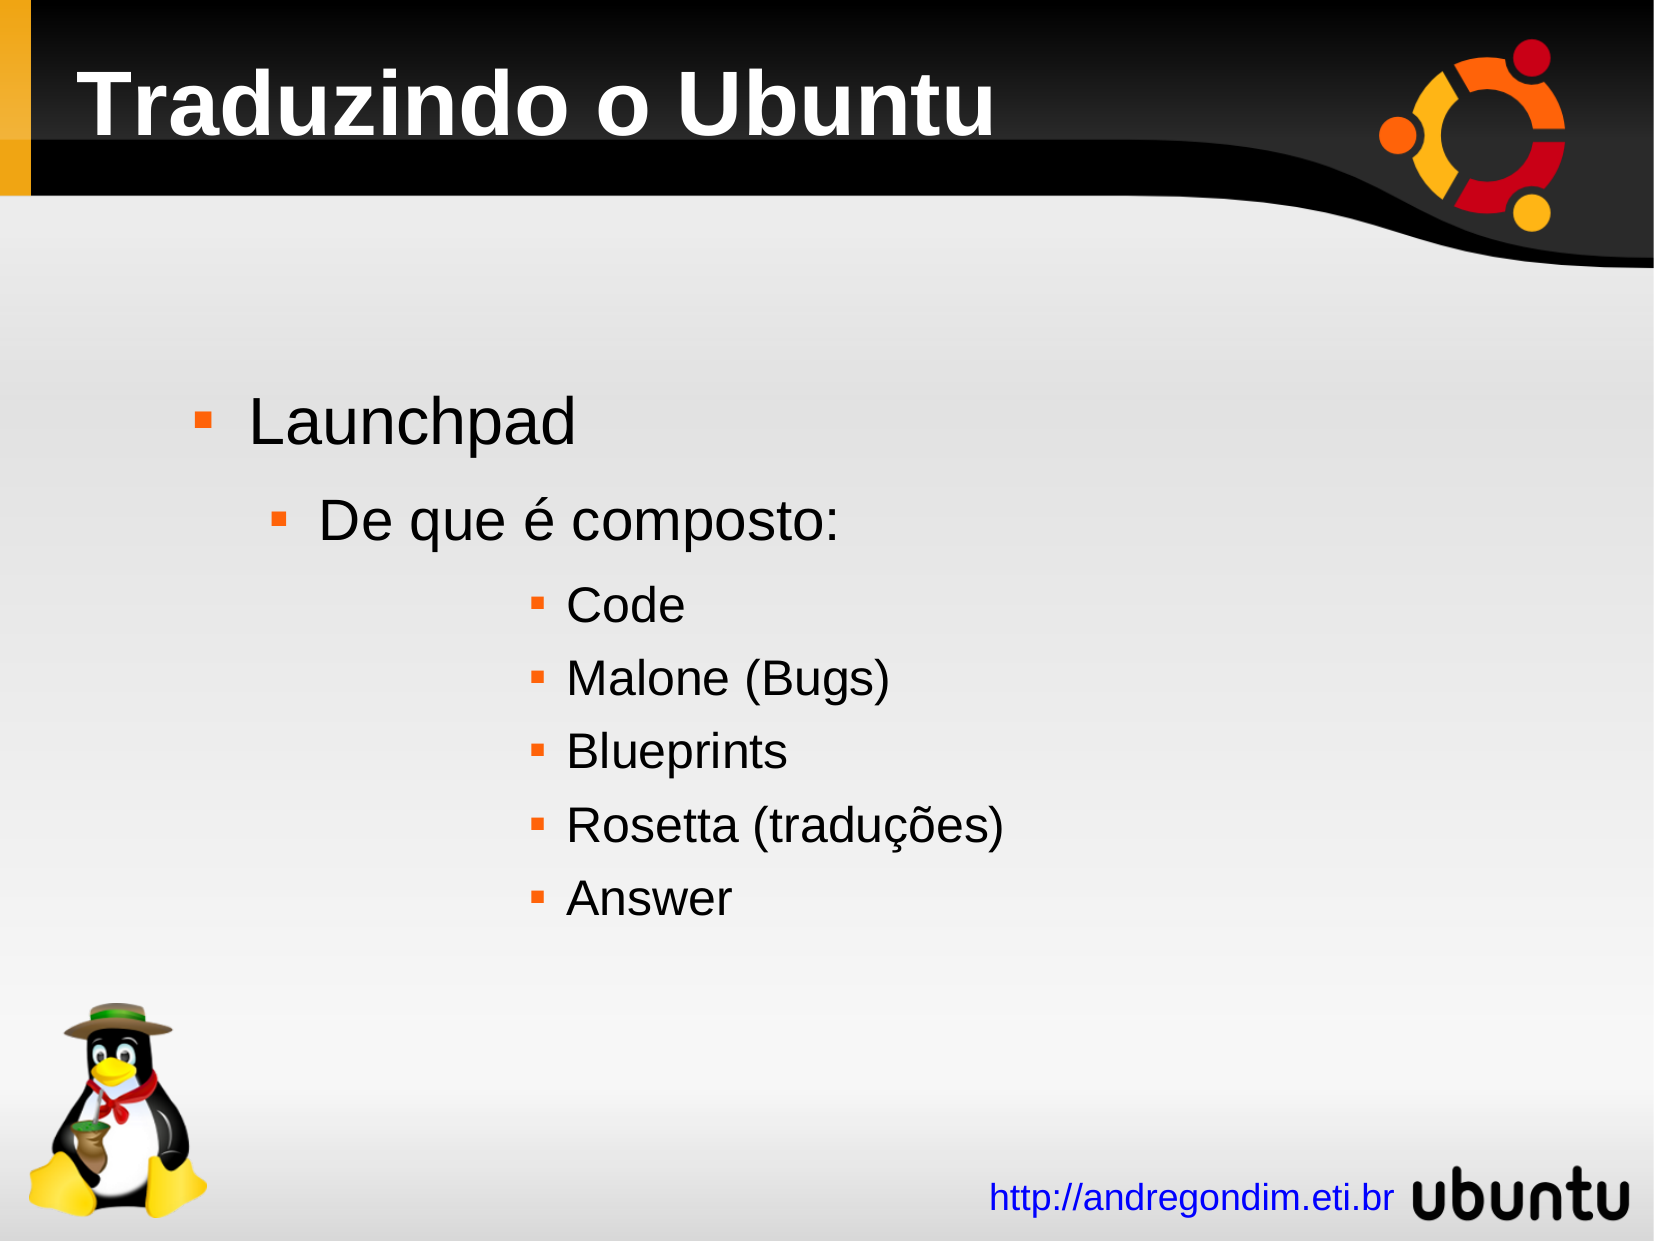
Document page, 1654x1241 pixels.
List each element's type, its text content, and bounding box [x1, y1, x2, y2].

picture [1245, 1192, 1255, 1208]
picture [1367, 1192, 1377, 1208]
list Launchpad De que é composto: Code Malone (Bugs) Blueprints Rosetta (traduções) Answer [177, 383, 1654, 1188]
title Traduzindo o Ubuntu [76, 7, 1565, 200]
picture [0, 0, 1654, 1241]
picture [1129, 1192, 1139, 1208]
